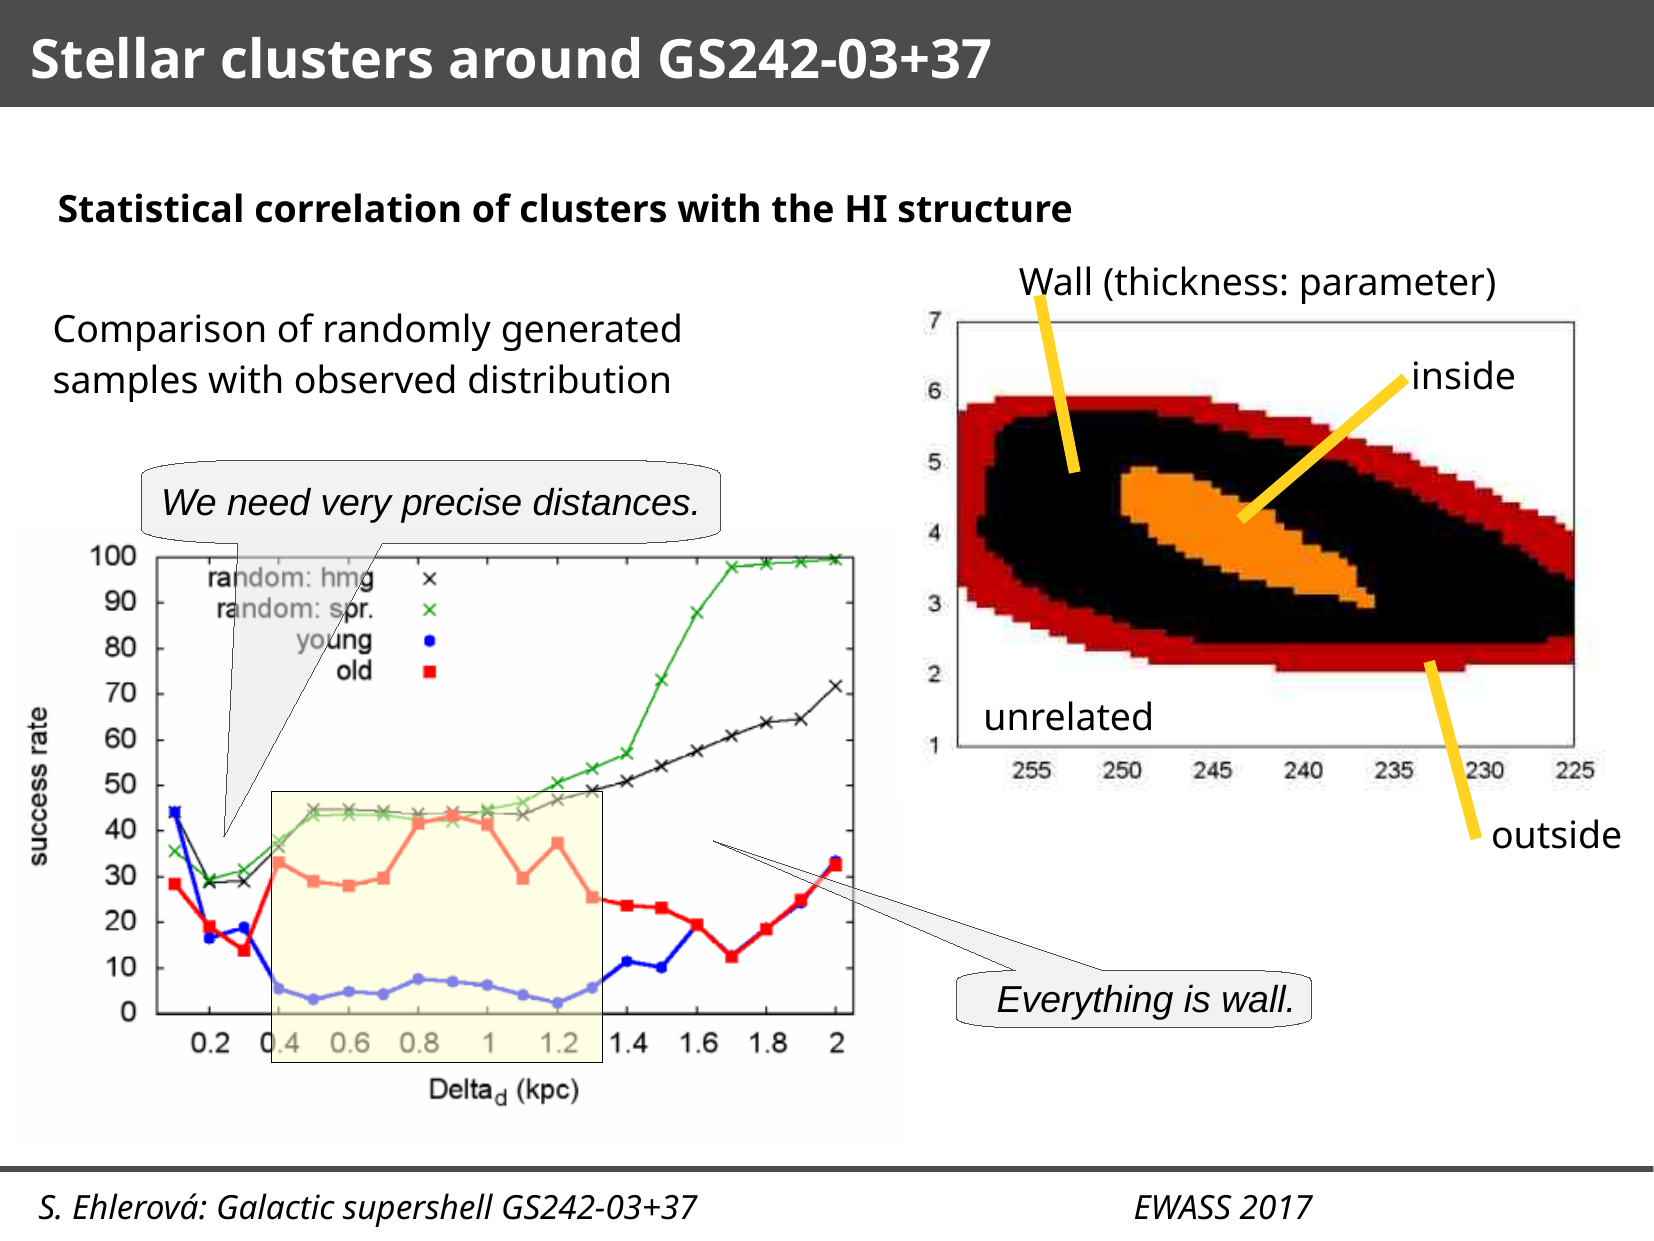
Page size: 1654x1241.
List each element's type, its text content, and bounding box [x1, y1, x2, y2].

text_box S. Ehlerová: Galactic supershell GS242-03+37 EWASS 2017 [23, 1176, 1643, 1232]
picture [17, 295, 1617, 1146]
text_box Stellar clusters around GS242-03+37 [15, 13, 1183, 95]
text_box Wall (thickness: parameter) [1003, 248, 1560, 309]
text_box outside [1476, 801, 1643, 863]
text_box Everything is wall. [981, 970, 1312, 1028]
text_box [713, 840, 1102, 970]
text_box Statistical correlation of clusters with the HI structure [42, 175, 1219, 237]
text_box [271, 791, 603, 1063]
text_box Comparison of randomly generated samples with observed distribution [37, 295, 733, 402]
text_box unrelated [968, 683, 1177, 745]
text_box We need very precise distances. [141, 460, 721, 837]
text_box [956, 972, 981, 1026]
text_box inside [1396, 342, 1536, 404]
text_box [0, 0, 1654, 107]
